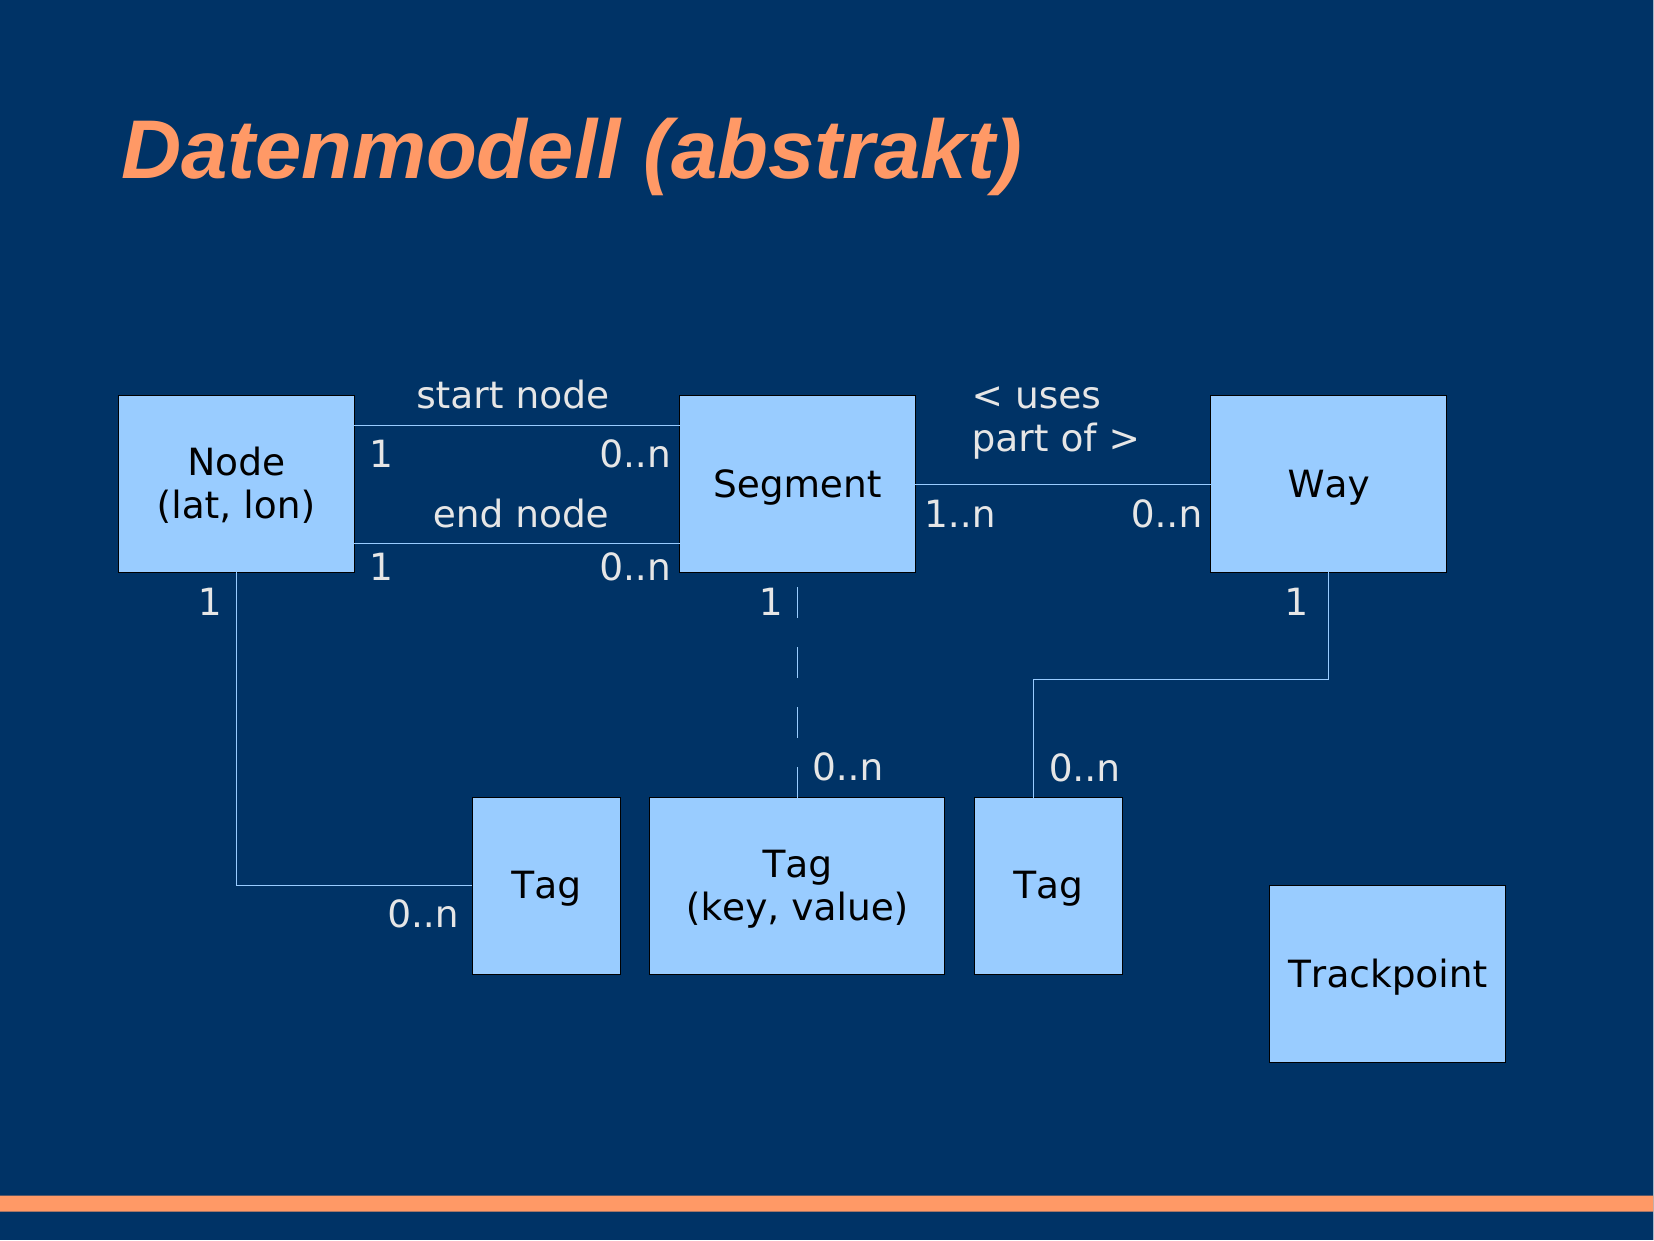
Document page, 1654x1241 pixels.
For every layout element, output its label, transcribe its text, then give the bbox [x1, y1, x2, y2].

text_box 1 [183, 573, 237, 632]
text_box 0..n [372, 885, 473, 945]
text_box 1 [1269, 572, 1323, 632]
text_box Node (lat, lon) [118, 395, 355, 573]
text_box Way [1210, 395, 1447, 573]
text_box Tag (key, value) [649, 797, 945, 975]
text_box 1 [354, 538, 408, 597]
text_box 0..n [584, 538, 685, 597]
text_box Tag [472, 797, 621, 975]
text_box 0..n [584, 425, 685, 485]
text_box 0..n [1034, 738, 1134, 798]
title Datenmodell (abstrakt) [121, 53, 1534, 247]
text_box Segment [679, 395, 916, 573]
text_box 0..n [1116, 484, 1217, 544]
text_box 1 [354, 425, 408, 485]
text_box end node [418, 484, 621, 544]
text_box Trackpoint [1269, 885, 1506, 1063]
text_box start node [401, 366, 621, 426]
text_box 1 [744, 573, 798, 632]
text_box < uses part of > [956, 366, 1182, 469]
text_box 1..n [909, 484, 1010, 544]
text_box Tag [974, 797, 1123, 975]
text_box 0..n [797, 738, 898, 797]
